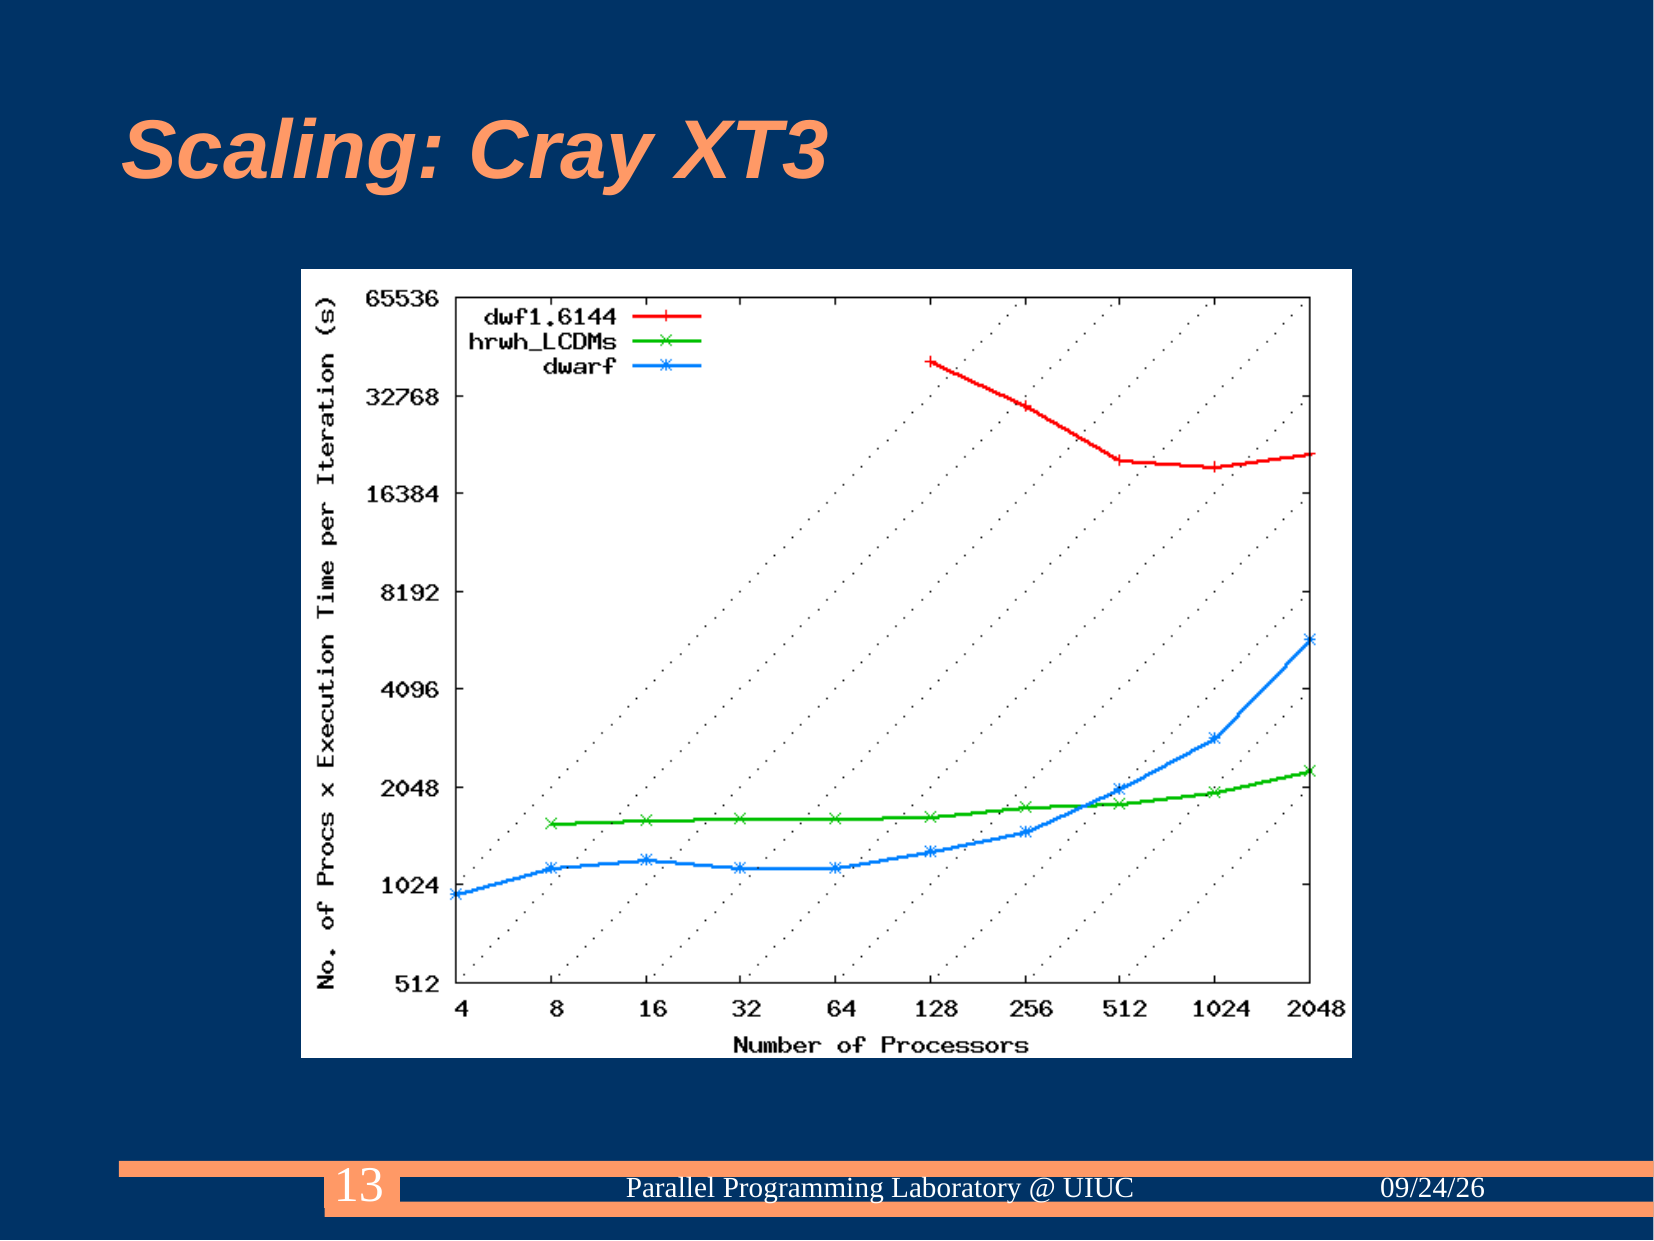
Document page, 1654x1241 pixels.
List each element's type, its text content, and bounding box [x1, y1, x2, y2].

title Scaling: Cray XT3 [121, 46, 1534, 254]
picture [301, 269, 1352, 1058]
